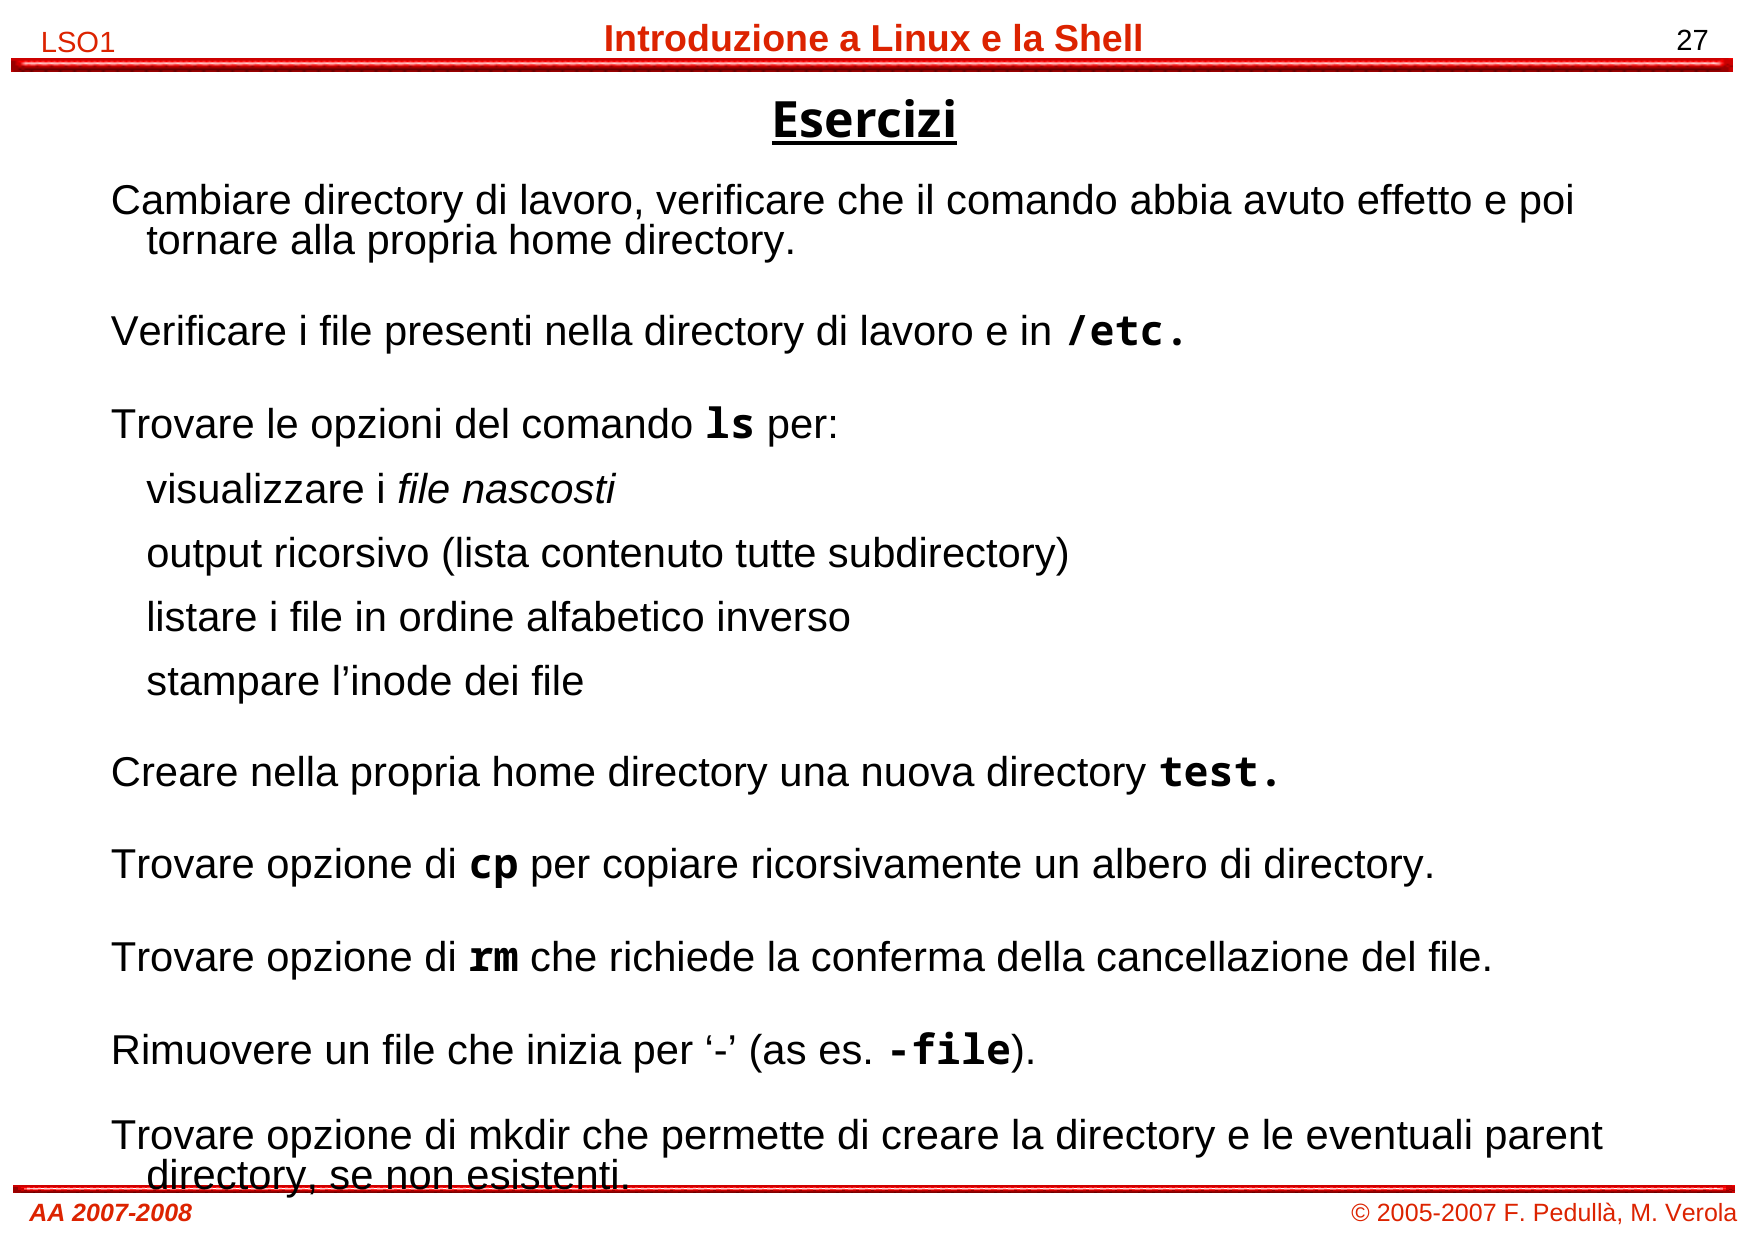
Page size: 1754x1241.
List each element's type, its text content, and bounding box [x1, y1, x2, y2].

list Cambiare directory di lavoro, verificare che il comando abbia avuto effetto e poi tornare alla propria home directory. Verificare i file presenti nella directory di lavoro e in /etc. Trovare le opzioni del comando ls per: visualizzare i file nascosti output ricorsivo (lista contenuto tutte subdirectory) listare i file in ordine alfabetico inverso stampare l’inode dei file Creare nella propria home directory una nuova directory test. Trovare opzione di cp per copiare ricorsivamente un albero di directory. Trovare opzione di rm che richiede la conferma della cancellazione del file. Rimuovere un file che inizia per ‘-’ (as es. -file). Trovare opzione di mkdir che permette di creare la directory e le eventuali parent directory, se non esistenti. [75, 182, 1670, 1169]
picture [11, 58, 1733, 72]
picture [13, 1185, 294, 1193]
picture [296, 1185, 312, 1193]
title Esercizi [28, 72, 1702, 168]
picture [313, 1185, 1735, 1193]
